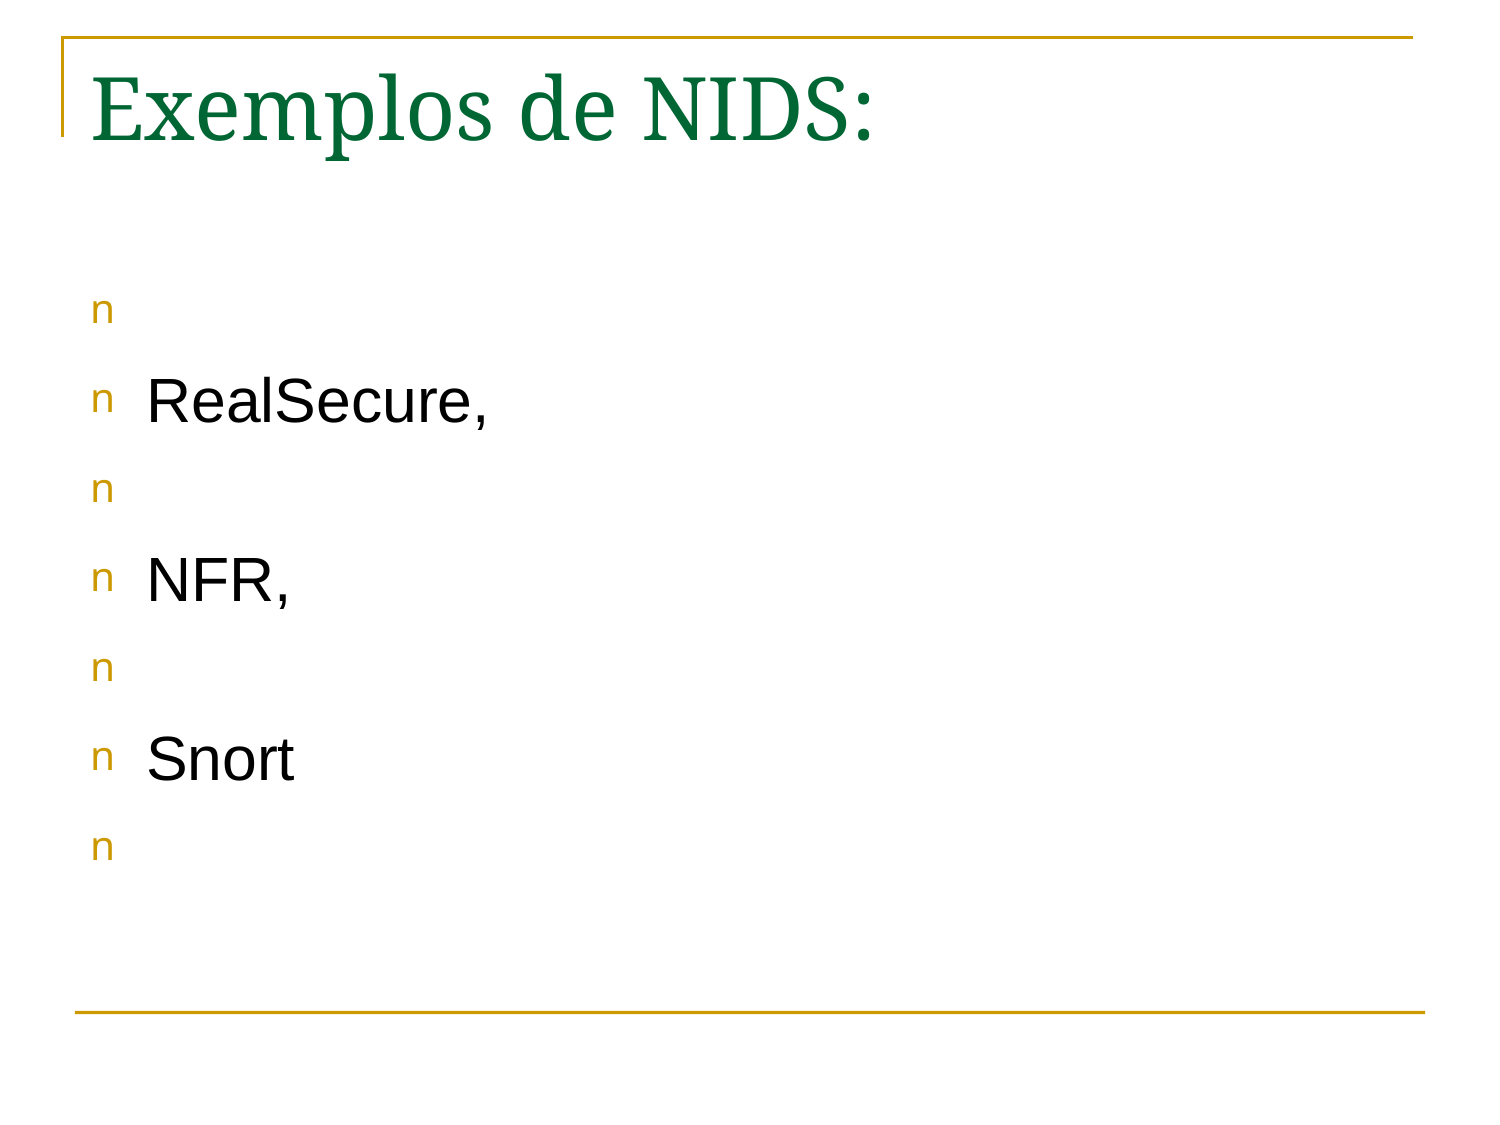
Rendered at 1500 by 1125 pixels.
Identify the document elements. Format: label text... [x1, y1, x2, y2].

list RealSecure, NFR, Snort [75, 262, 1426, 1006]
title Exemplos de NIDS: [75, 45, 1426, 233]
